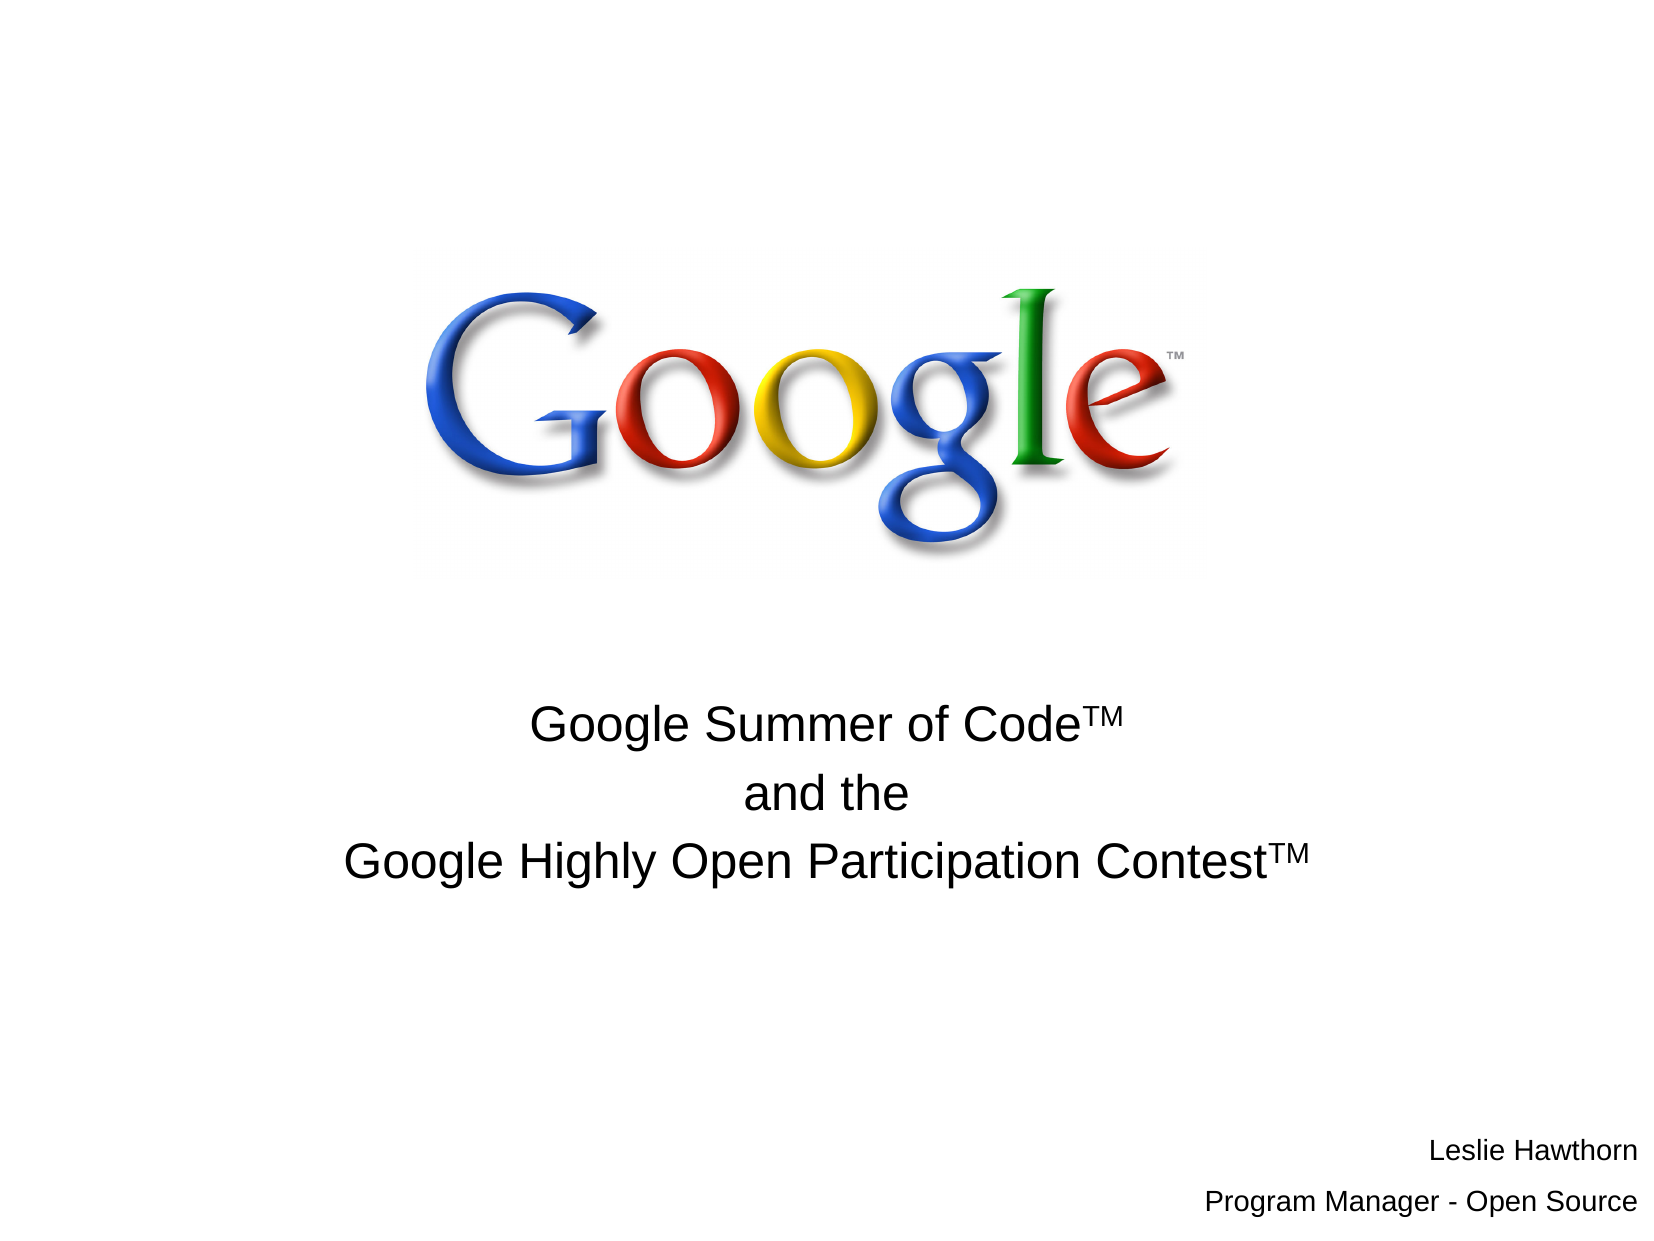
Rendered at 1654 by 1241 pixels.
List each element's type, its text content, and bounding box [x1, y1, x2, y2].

picture [413, 247, 1207, 579]
subtitle Google Summer of CodeTM and the Google Highly Open Participation ContestTM [248, 688, 1406, 1007]
text_box Leslie Hawthorn Program Manager - Open Source [923, 1125, 1654, 1226]
